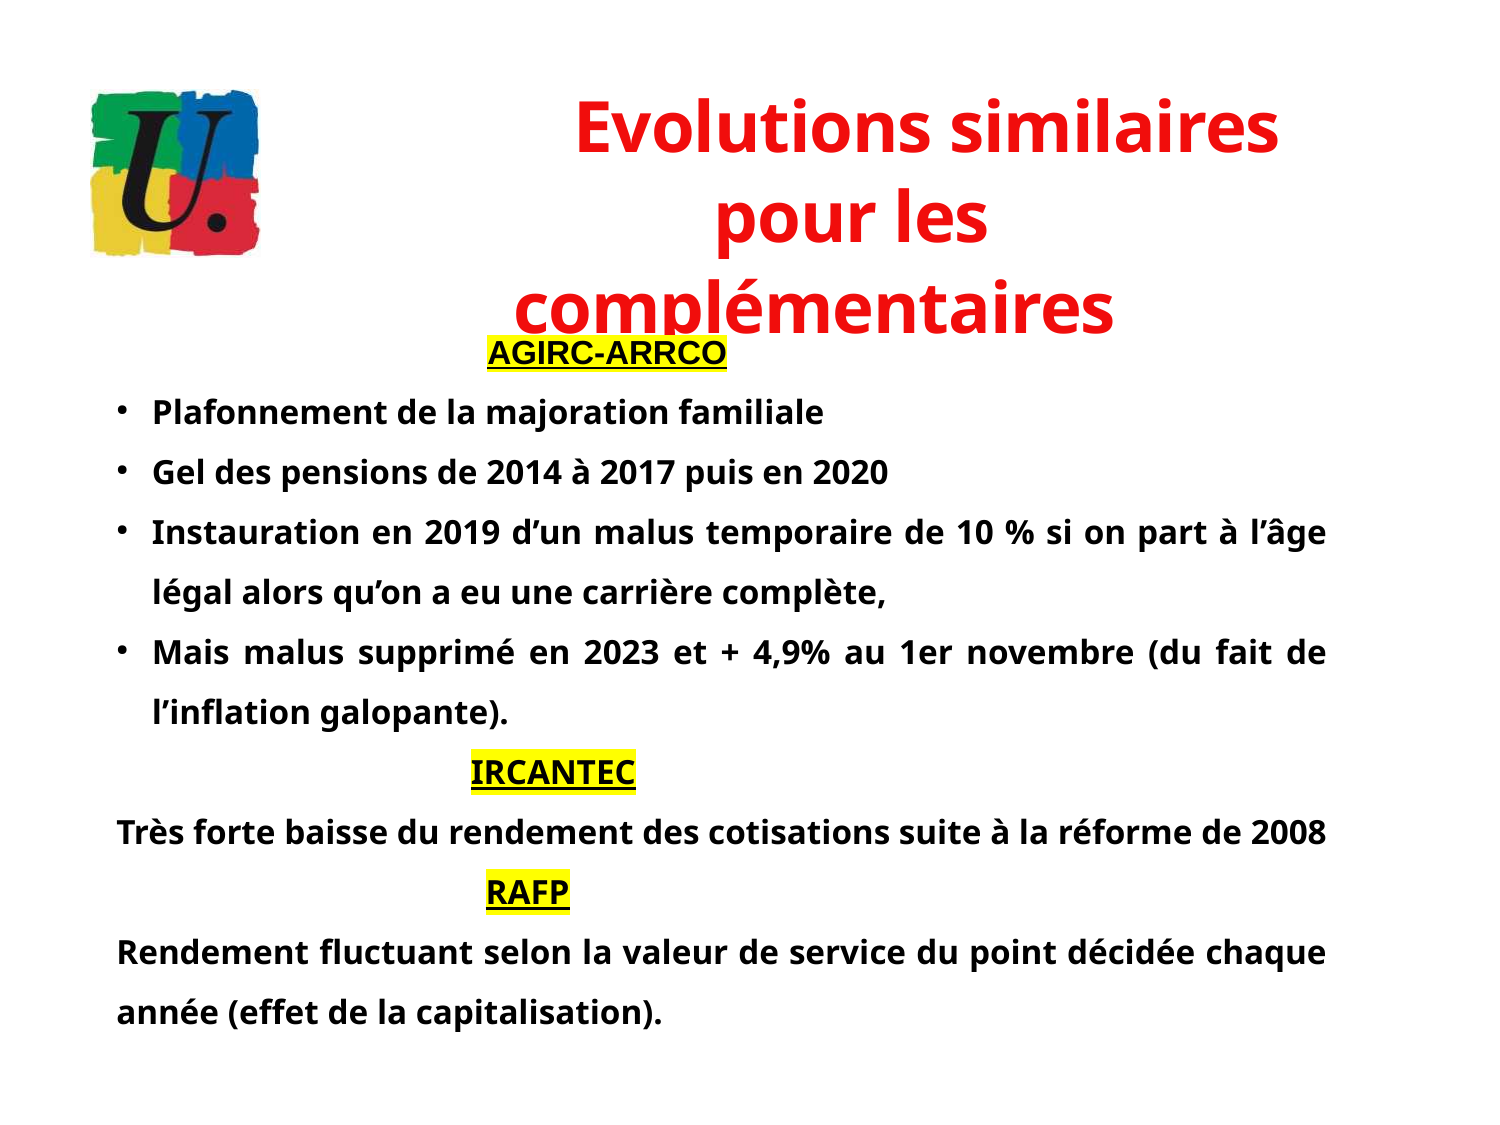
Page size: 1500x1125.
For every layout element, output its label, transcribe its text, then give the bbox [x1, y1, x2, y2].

text_box Evolutions similaires pour les complémentaires [384, 76, 1341, 290]
picture [90, 89, 261, 258]
text_box AGIRC-ARRCO Plafonnement de la majoration familiale Gel des pensions de 2014 à 2017 puis en 2020 Instauration en 2019 d’un malus temporaire de 10 % si on part à l’âge légal alors qu’on a eu une carrière complète, Mais malus supprimé en 2023 et + 4,9% au 1er novembre (du fait de l’inflation galopante). IRCANTEC Très forte baisse du rendement des cotisations suite à la réforme de 2008 RAFP Rendement fluctuant selon la valeur de service du point décidée chaque année (effet de la capitalisation). [116, 331, 1367, 720]
